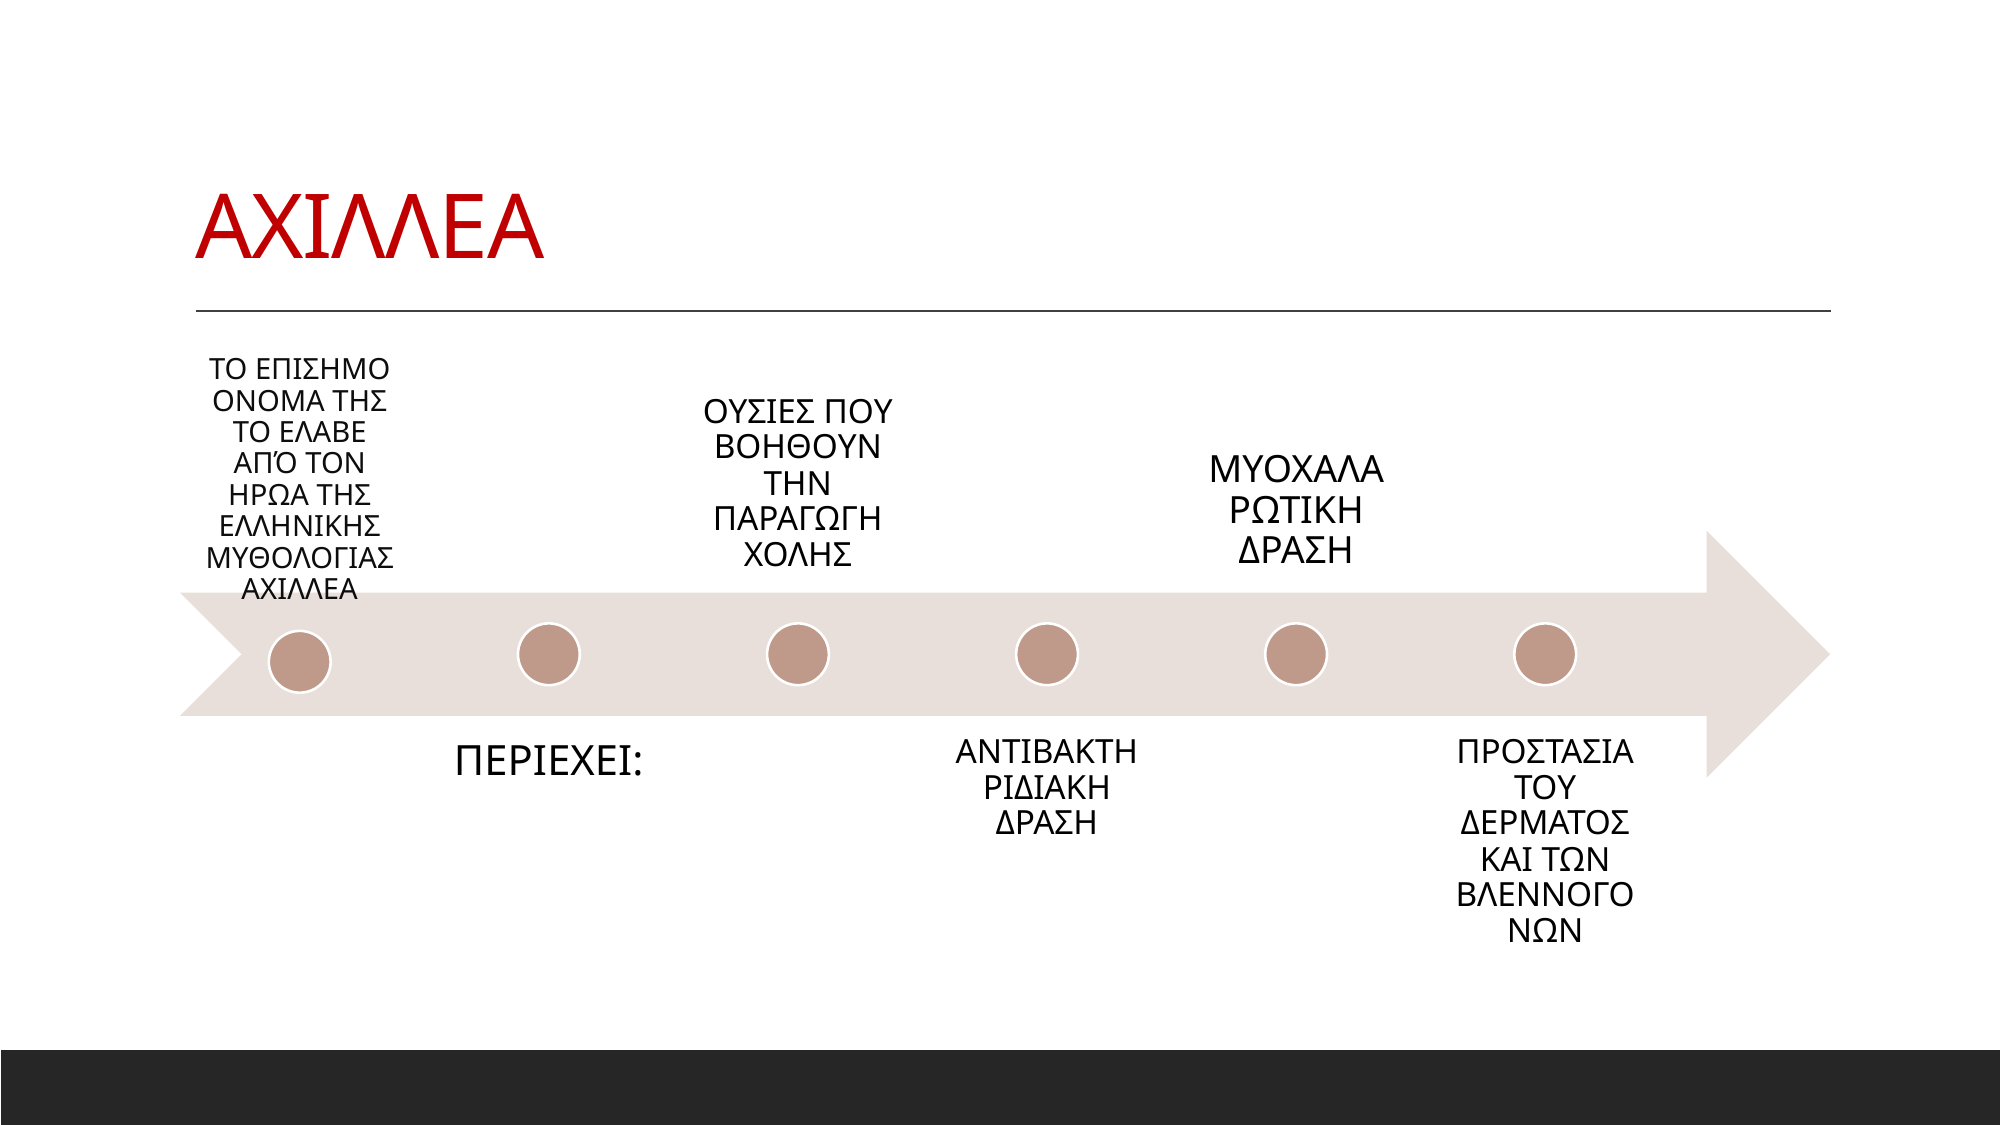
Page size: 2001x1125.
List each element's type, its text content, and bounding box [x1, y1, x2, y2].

title ΑΧΙΛΛΕΑ [180, 162, 1831, 286]
text_box ΟΥΣΙΕΣ ΠΟΥ ΒΟΗΘΟΥΝ ΤΗΝ ΠΑΡΑΓΩΓΗ ΧΟΛΗΣ [679, 345, 917, 593]
text_box ΤΟ ΕΠΙΣΗΜΟ ΟΝΟΜΑ ΤΗΣ ΤΟ ΕΛΑΒΕ ΑΠΌ ΤΟΝ ΗΡΩΑ ΤΗΣ ΕΛΛΗΝΙΚΗΣ ΜΥΘΟΛΟΓΙΑΣ ΑΧΙΛΛΕΑ [181, 338, 419, 616]
text_box ΠΕΡΙΕΧΕΙ: [430, 715, 668, 963]
text_box ΜΥΟΧΑΛΑΡΩΤΙΚΗ ΔΡΑΣΗ [1177, 345, 1415, 593]
text_box [180, 530, 1831, 778]
text_box ΑΝΤΙΒΑΚΤΗΡΙΔΙΑΚΗ ΔΡΑΣΗ [928, 715, 1166, 963]
text_box ΠΡΟΣΤΑΣΙΑ ΤΟΥ ΔΕΡΜΑΤΟΣ ΚΑΙ ΤΩΝ ΒΛΕΝΝΟΓΟΝΩΝ [1426, 715, 1664, 963]
